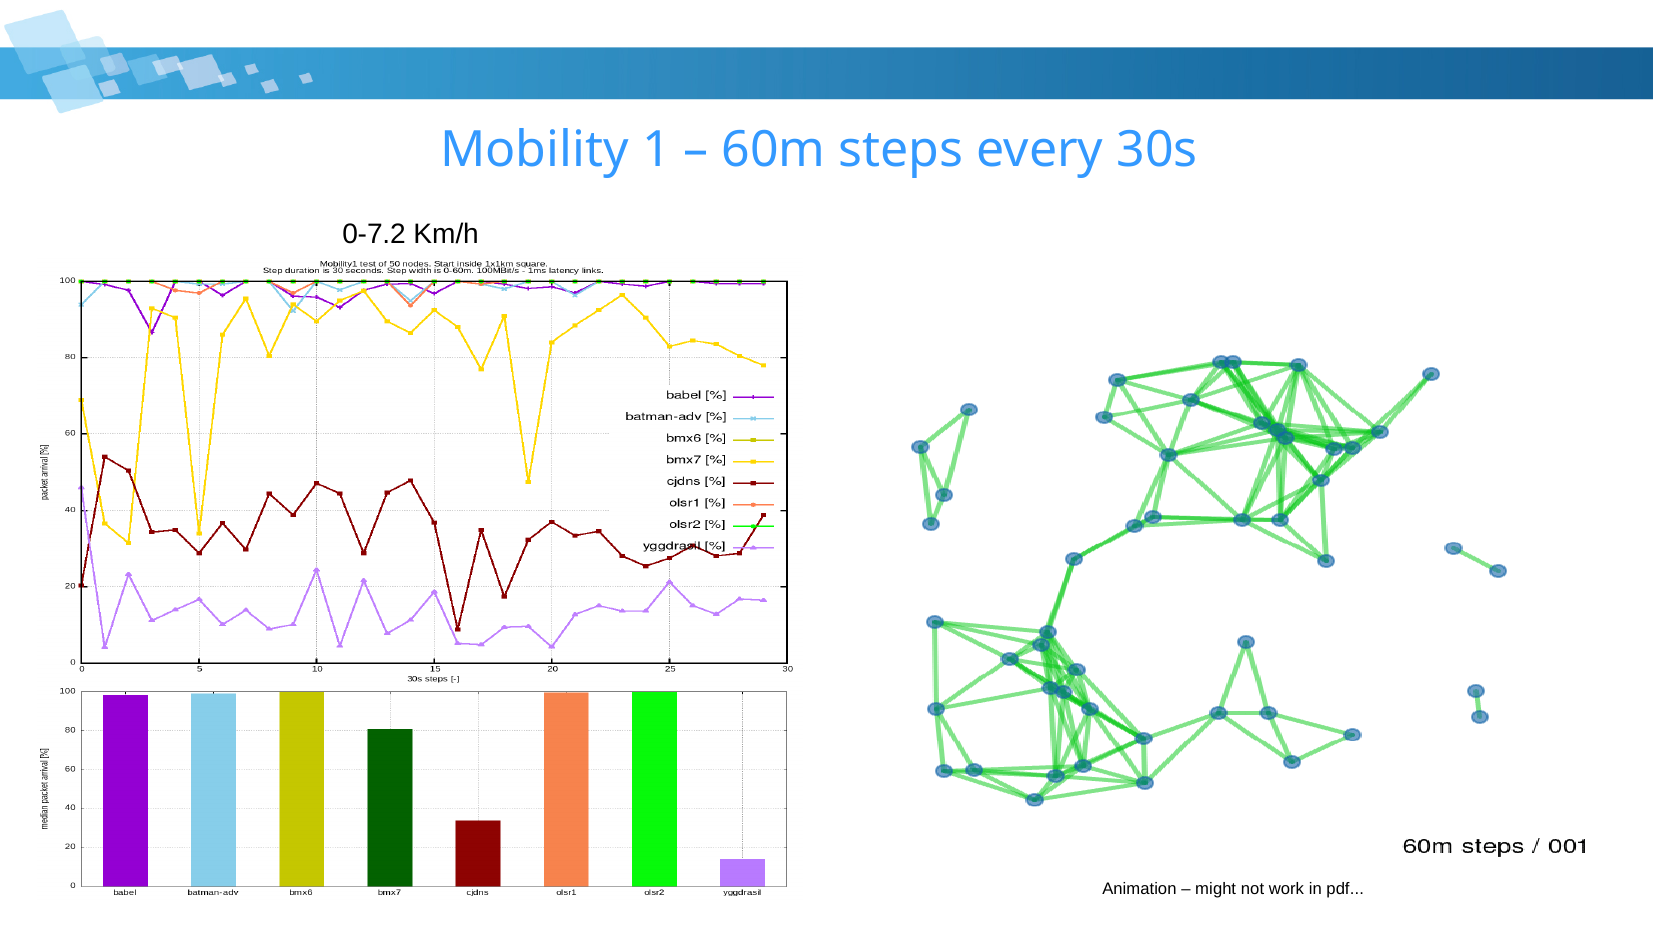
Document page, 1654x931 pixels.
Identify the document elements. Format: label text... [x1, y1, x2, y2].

title Mobility 1 – 60m steps every 30s [75, 69, 1564, 226]
picture [0, 0, 1653, 929]
text_box Animation – might not work in pdf... [1087, 871, 1388, 912]
text_box 0-7.2 Km/h [327, 210, 563, 254]
